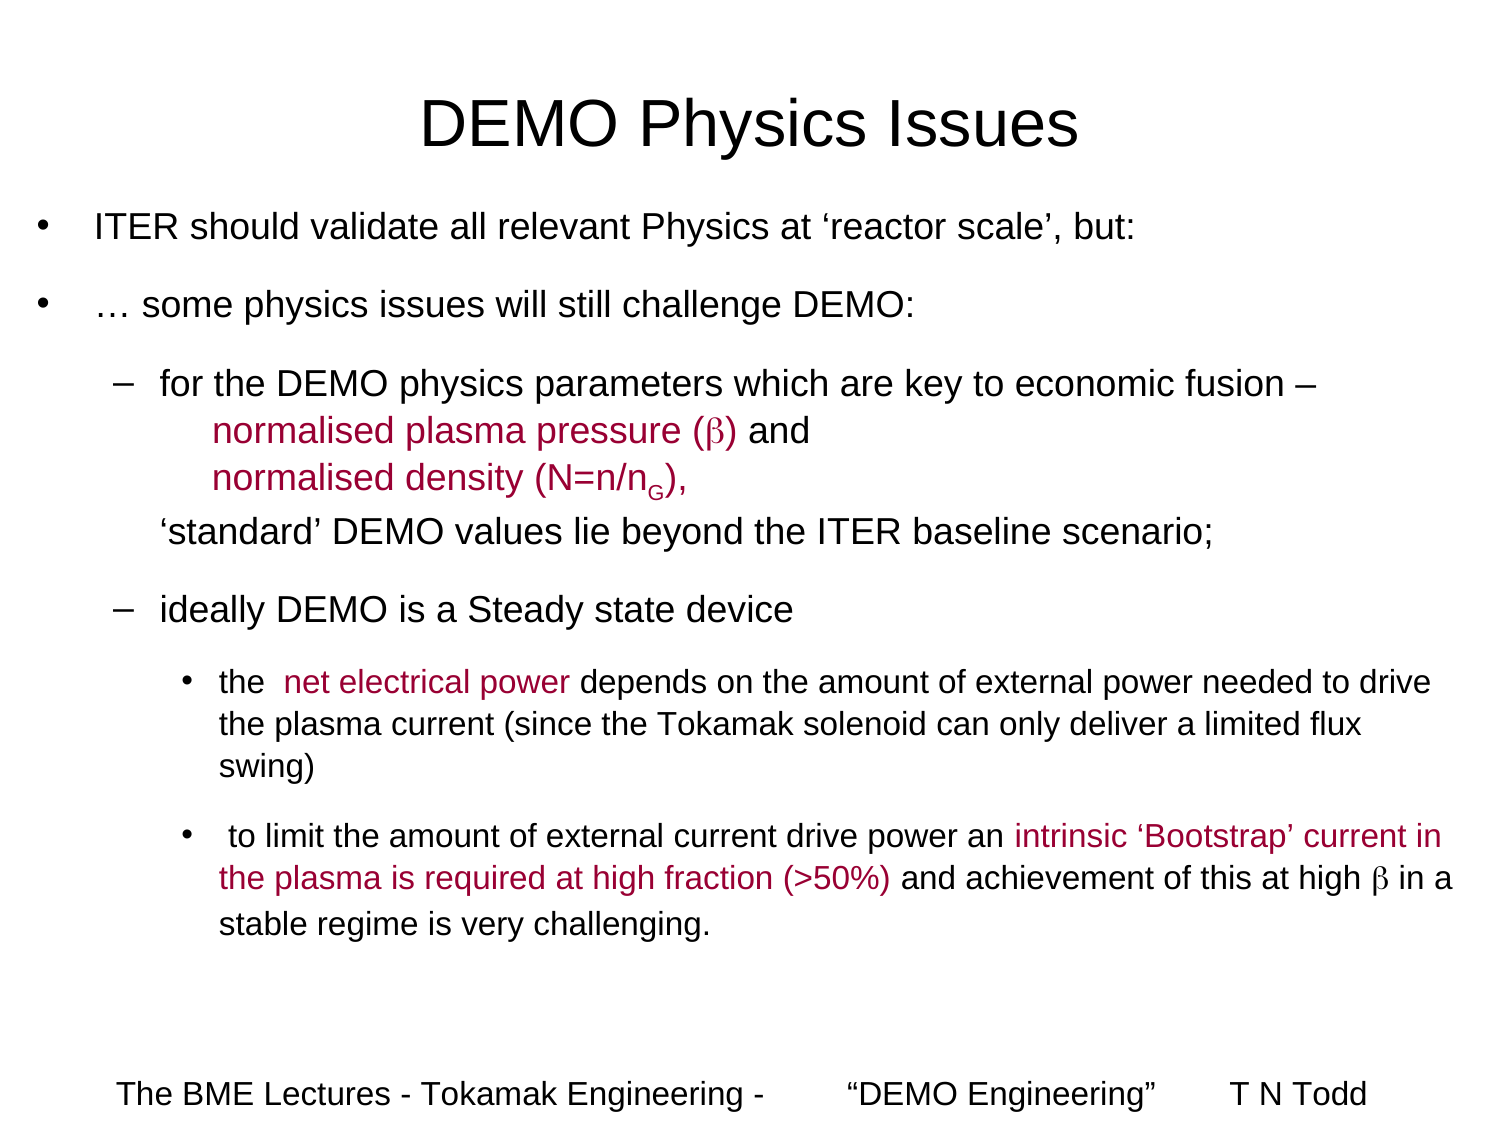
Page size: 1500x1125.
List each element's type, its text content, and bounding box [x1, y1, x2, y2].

text_box ITER should validate all relevant Physics at ‘reactor scale’, but: … some physics issues will still challenge DEMO: for the DEMO physics parameters which are key to economic fusion – normalised plasma pressure () and normalised density (N=n/nG), ‘standard’ DEMO values lie beyond the ITER baseline scenario; ideally DEMO is a Steady state device the net electrical power depends on the amount of external power needed to drive the plasma current (since the Tokamak solenoid can only deliver a limited flux swing) to limit the amount of external current drive power an intrinsic ‘Bootstrap’ current in the plasma is required at high fraction (>50%) and achievement of this at high  in a stable regime is very challenging. [0, 191, 1471, 1012]
text_box DEMO Physics Issues [75, 45, 1426, 191]
